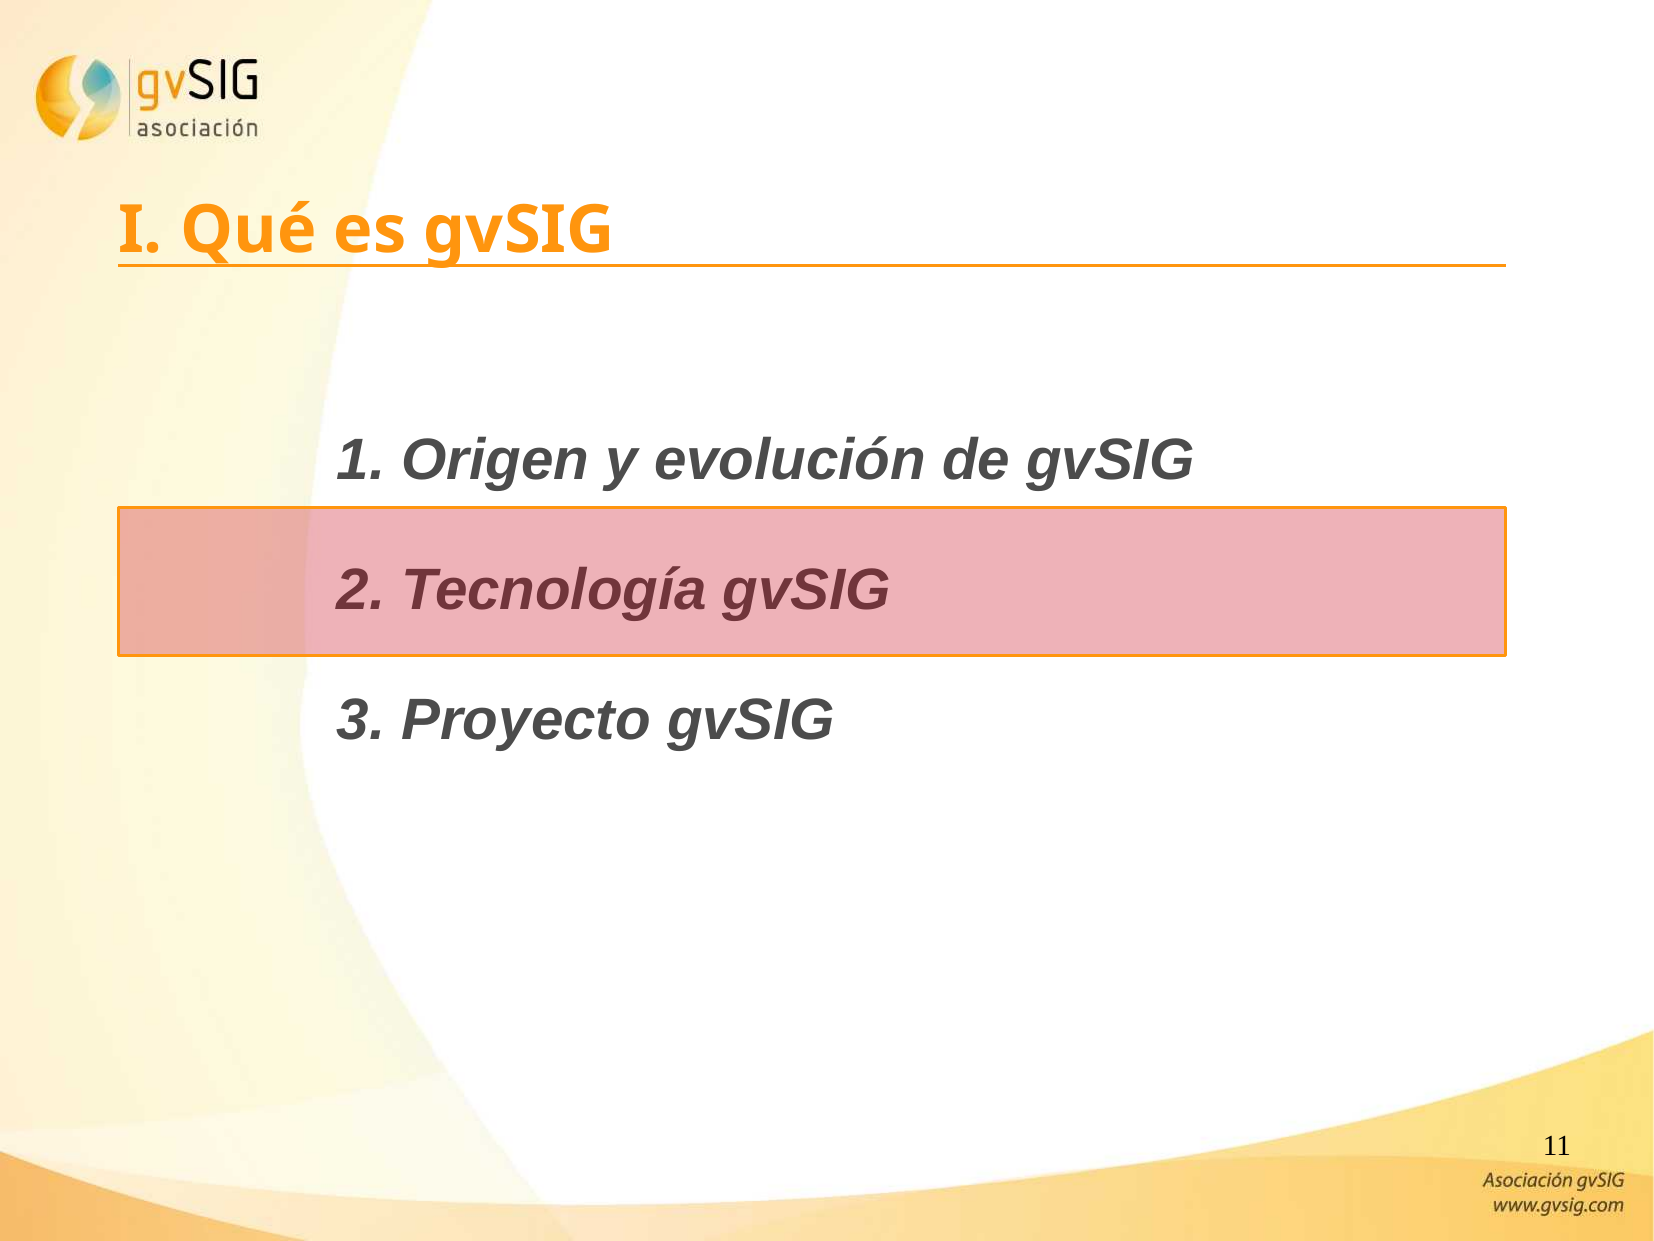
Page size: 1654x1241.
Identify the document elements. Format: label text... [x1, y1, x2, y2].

title 1. Origen y evolución de gvSIG 2. Tecnología gvSIG 3. Proyecto gvSIG [336, 656, 1300, 947]
title 1. Origen y evolución de gvSIG 2. Tecnología gvSIG 3. Proyecto gvSIG [336, 426, 1300, 507]
picture [0, 0, 1654, 1241]
title I. Qué es gvSIG [118, 177, 1607, 276]
text_box [118, 507, 1506, 656]
